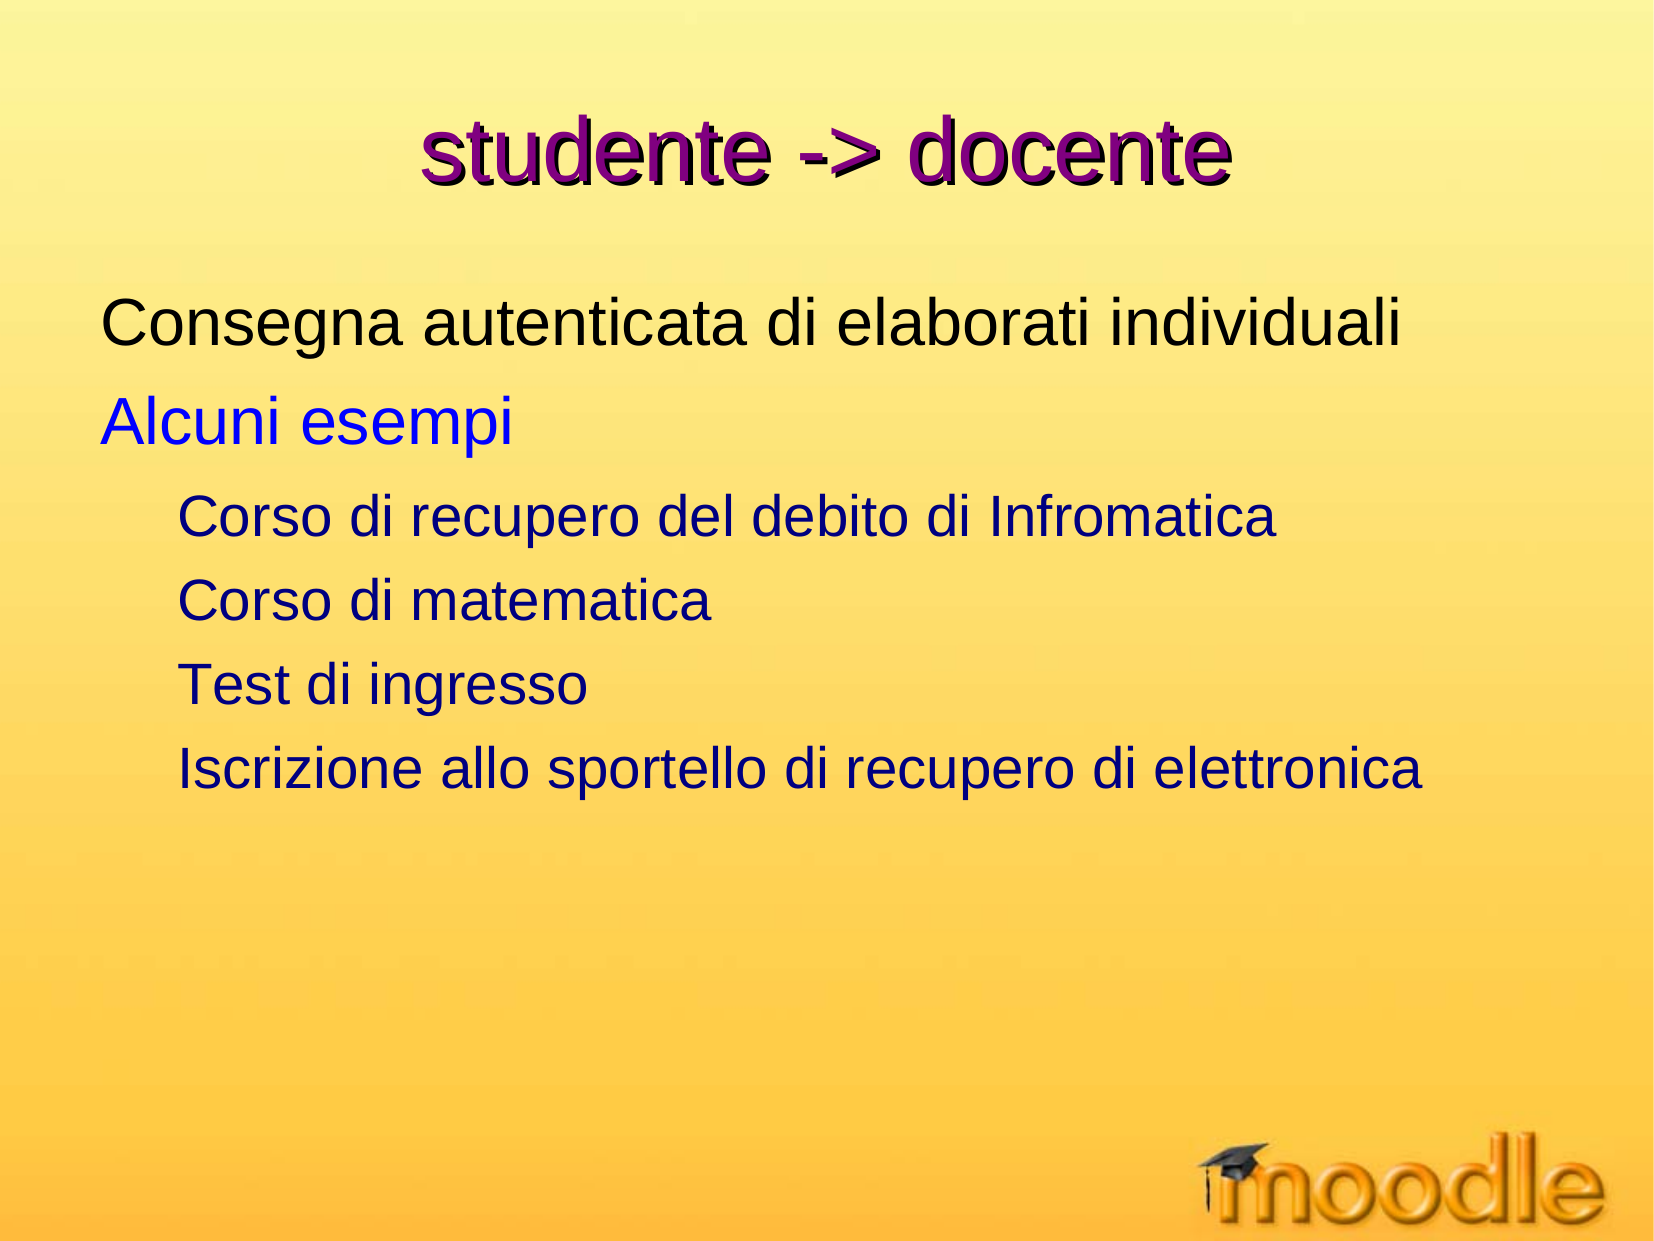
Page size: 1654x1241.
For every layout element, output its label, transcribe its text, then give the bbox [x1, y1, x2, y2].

picture [0, 0, 1654, 1241]
list Consegna autenticata di elaborati individuali Alcuni esempi Corso di recupero del debito di Infromatica Corso di matematica Test di ingresso Iscrizione allo sportello di recupero di elettronica [82, 290, 1571, 1109]
title studente -> docente [82, 49, 1571, 257]
